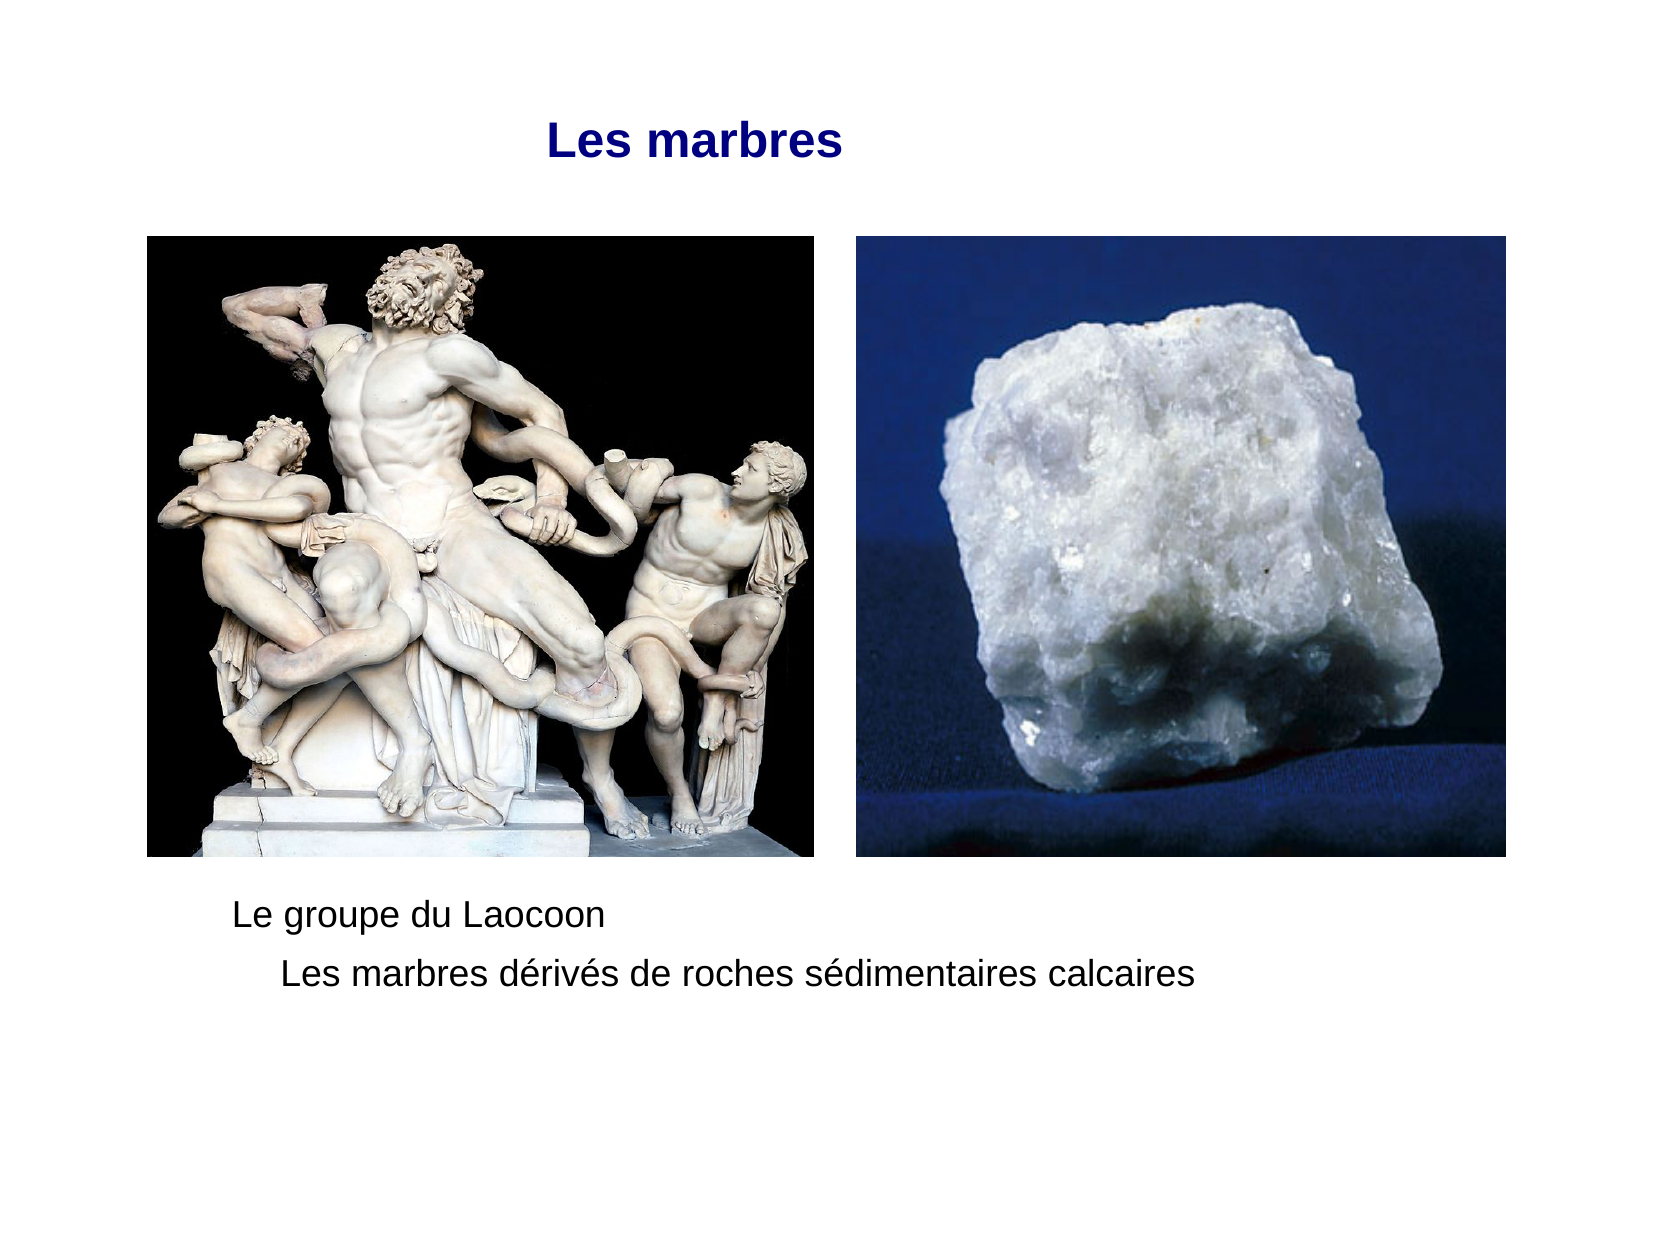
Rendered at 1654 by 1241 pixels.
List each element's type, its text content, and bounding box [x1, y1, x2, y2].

text_box Les marbres [531, 105, 859, 178]
text_box Le groupe du Laocoon [206, 885, 857, 943]
picture [856, 236, 1506, 857]
picture [147, 236, 814, 857]
text_box Les marbres dérivés de roches sédimentaires calcaires [265, 944, 1211, 1002]
